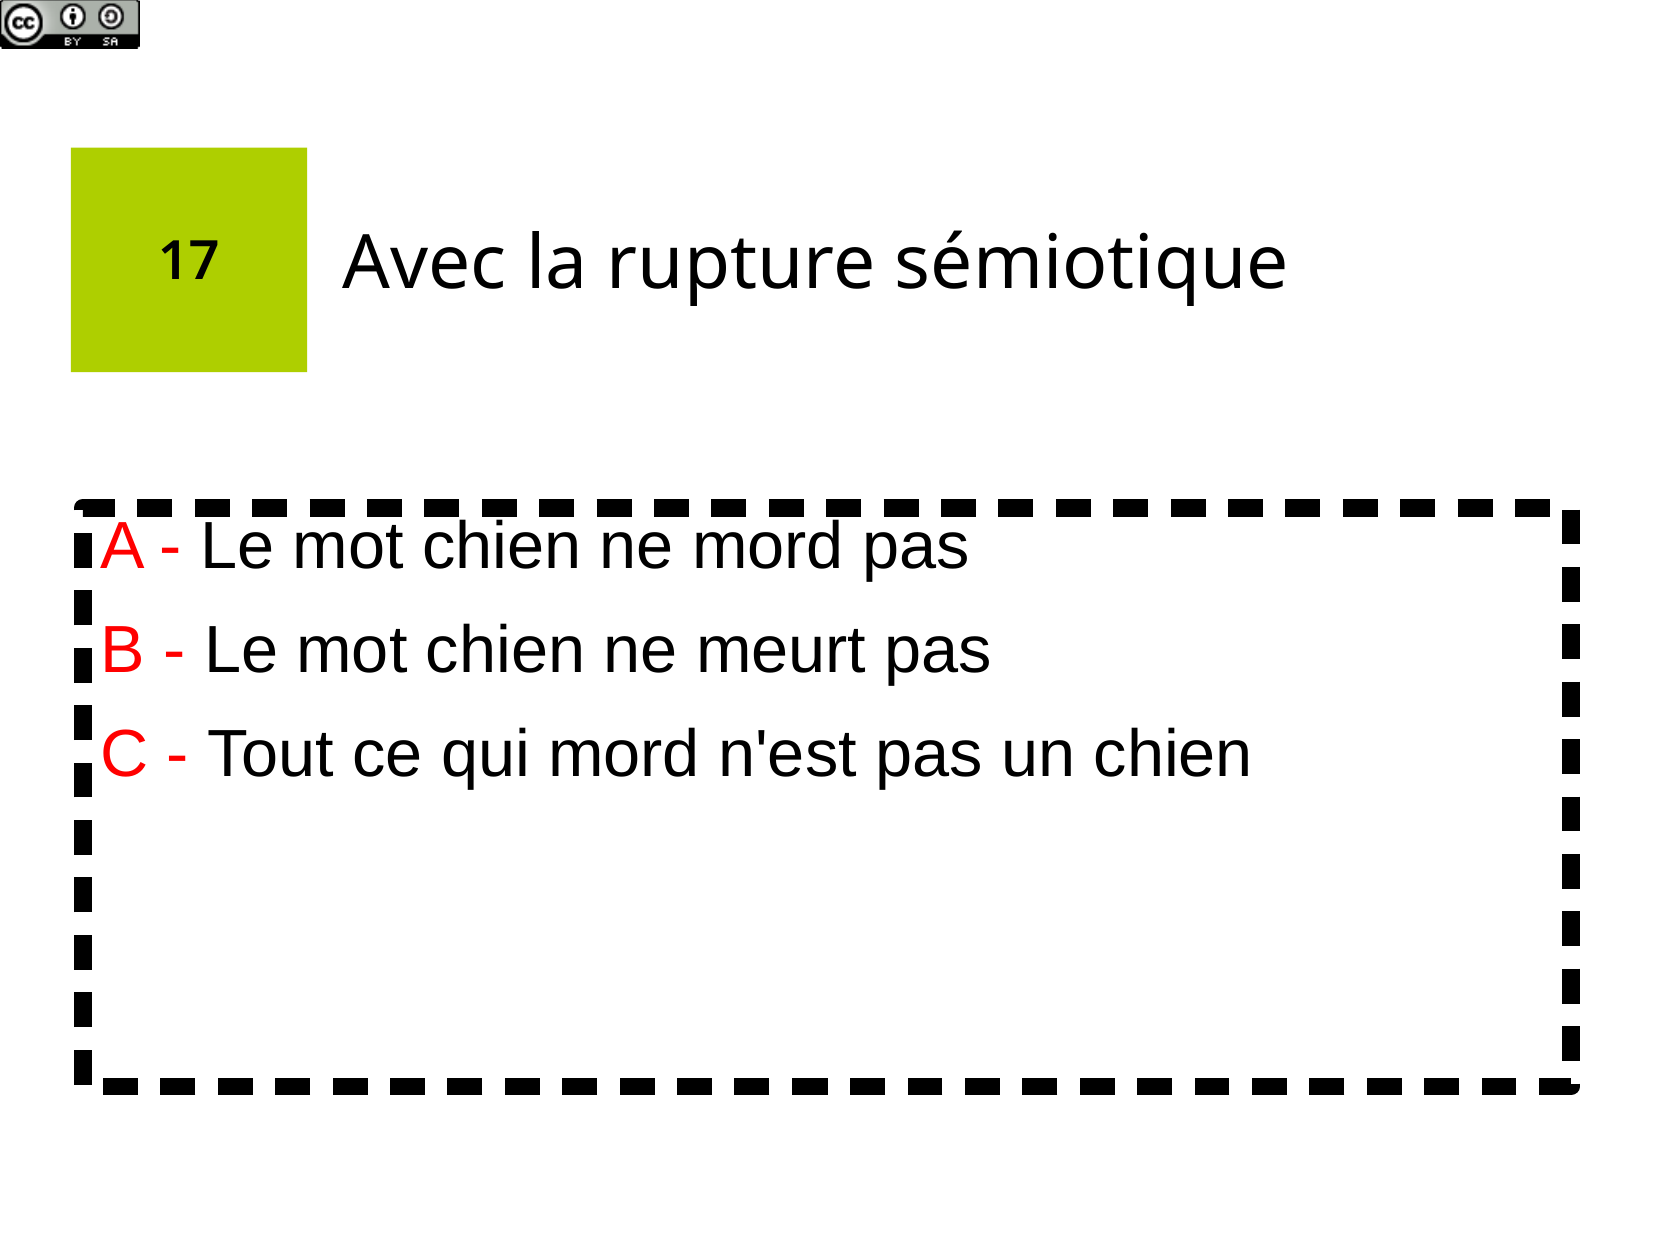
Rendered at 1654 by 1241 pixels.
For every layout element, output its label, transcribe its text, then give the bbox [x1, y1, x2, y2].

list Le mot chien ne mord pas Le mot chien ne meurt pas Tout ce qui mord n'est pas un chien [82, 507, 1571, 1087]
title Avec la rupture sémiotique [342, 59, 1571, 461]
picture [0, 0, 140, 49]
